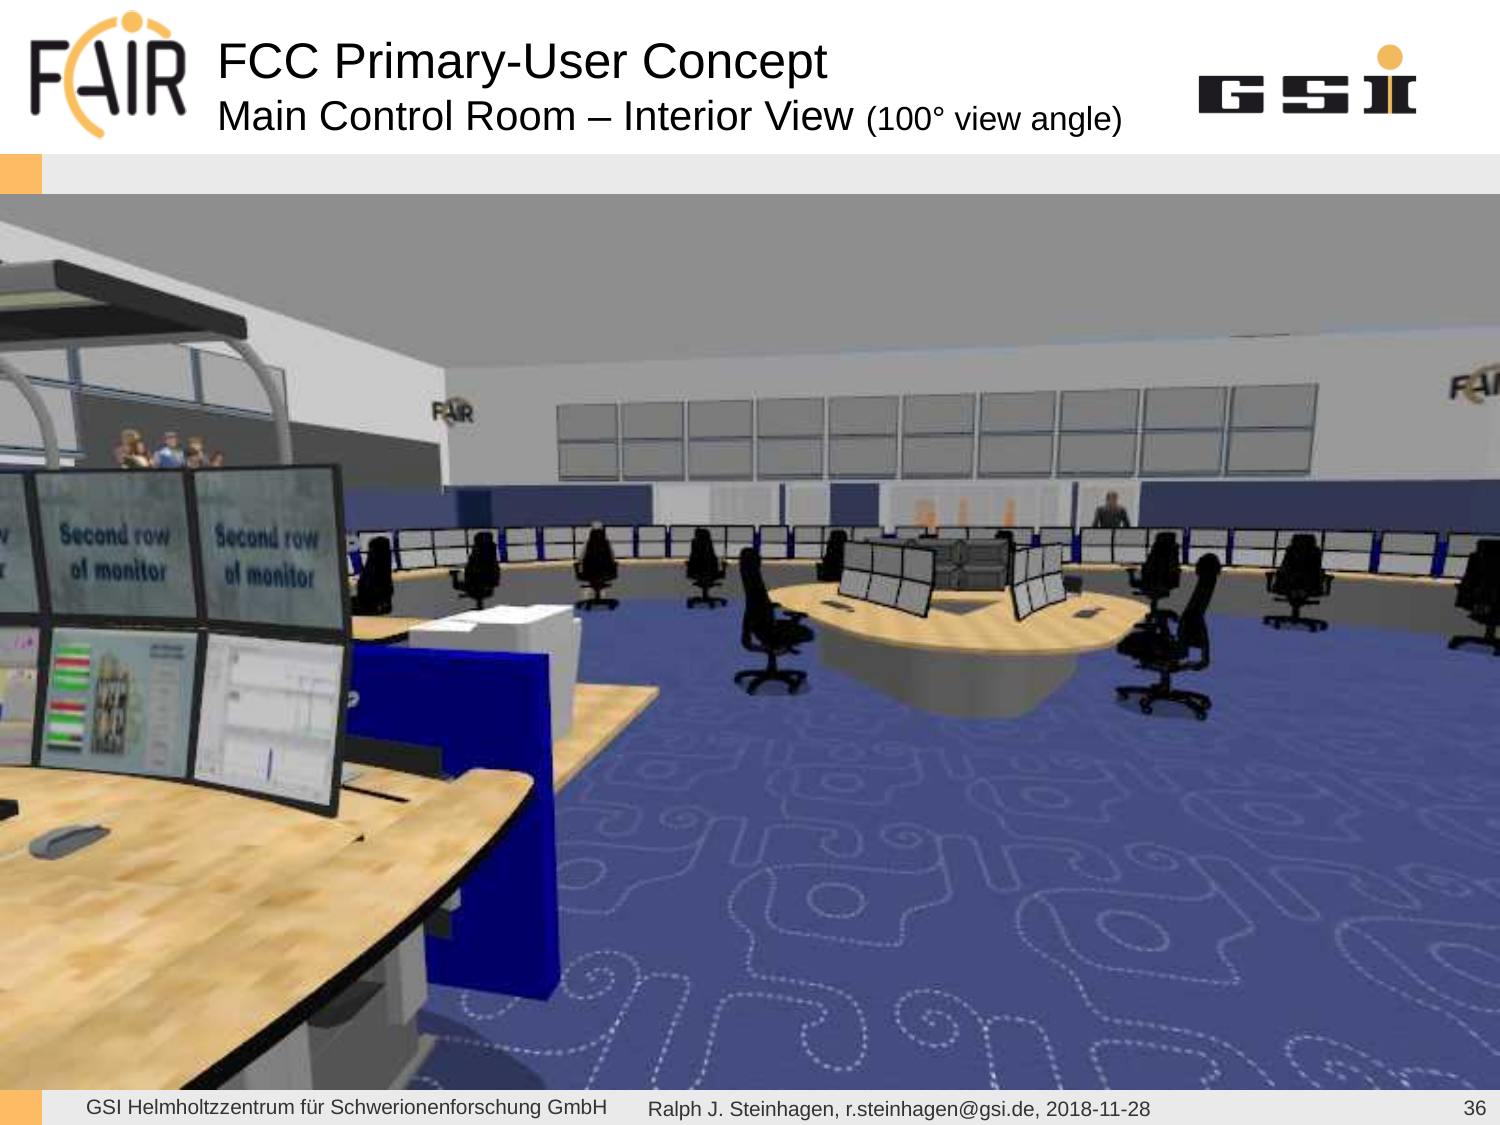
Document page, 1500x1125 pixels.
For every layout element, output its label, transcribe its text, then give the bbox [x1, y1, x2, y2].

picture [0, 194, 1500, 1090]
text_box FCC Primary-User Concept Main Control Room – Interior View (100° view angle) [217, 20, 1179, 147]
picture [30, 9, 187, 141]
picture [1197, 42, 1419, 117]
